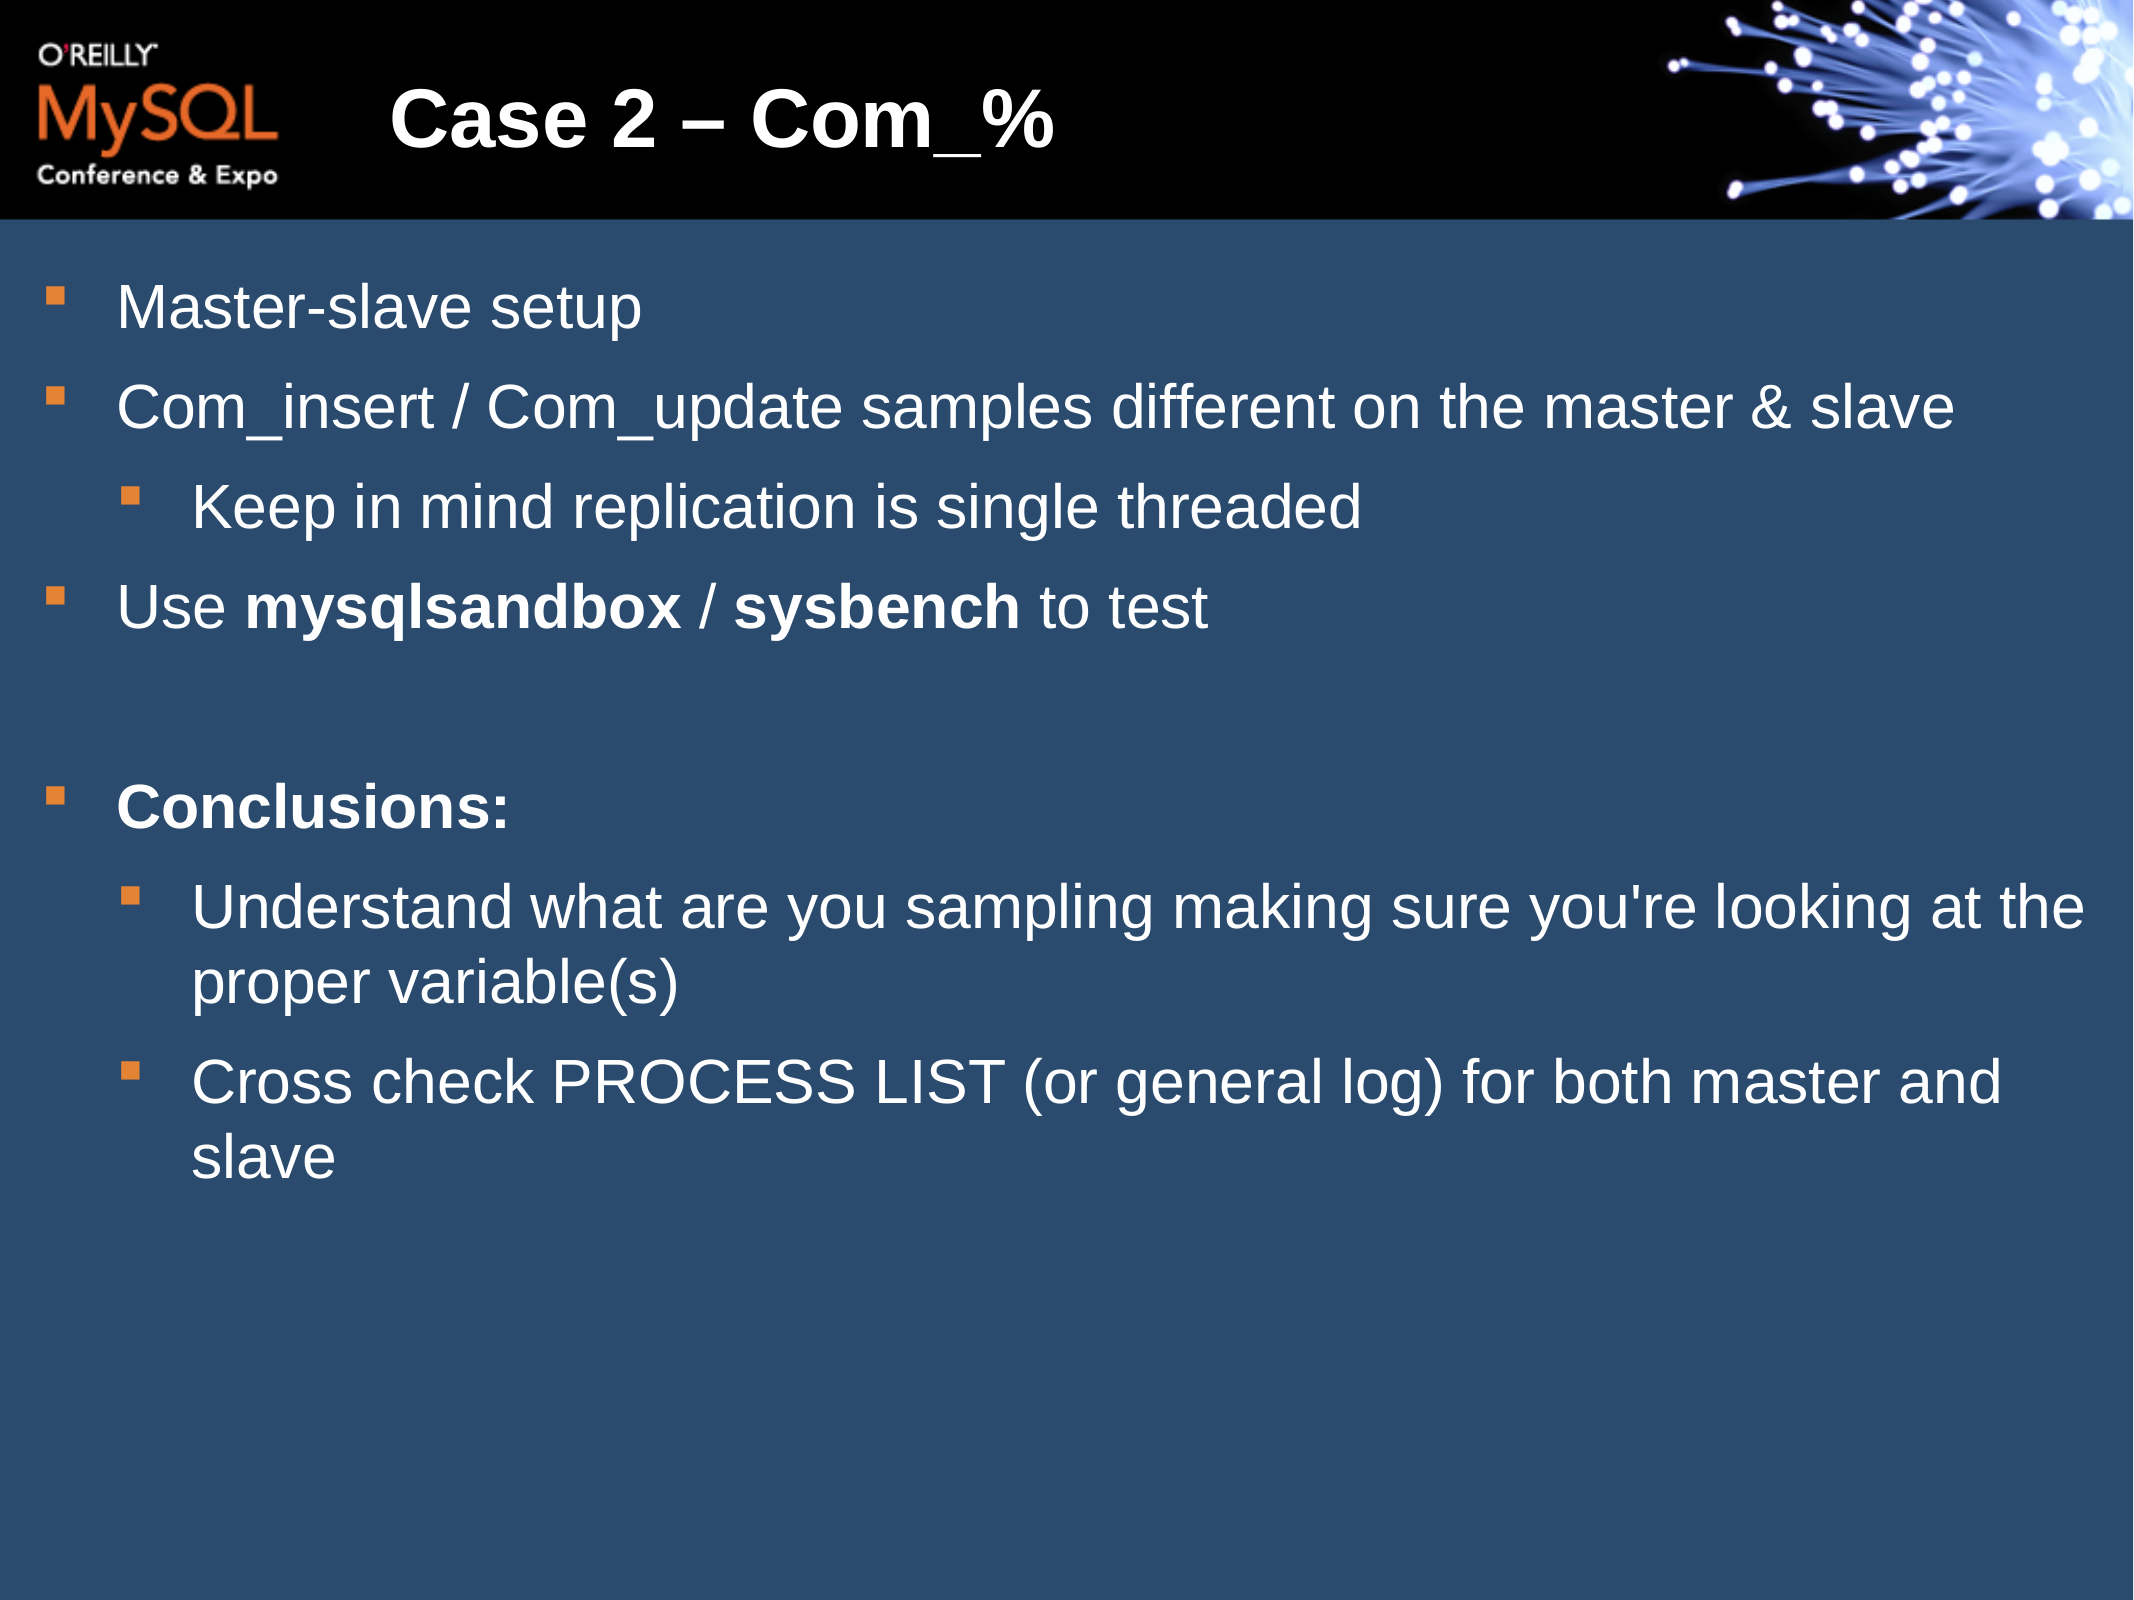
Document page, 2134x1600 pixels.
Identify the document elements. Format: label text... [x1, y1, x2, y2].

title Case 2 – Com_% [381, 36, 2103, 193]
list Master-slave setup Com_insert / Com_update samples different on the master & slave Keep in mind replication is single threaded Use mysqlsandbox / sysbench to test Conclusions: Understand what are you sampling making sure you're looking at the proper variable(s) Cross check PROCESS LIST (or general log) for both master and slave [11, 258, 2114, 1333]
picture [0, 0, 2134, 1600]
